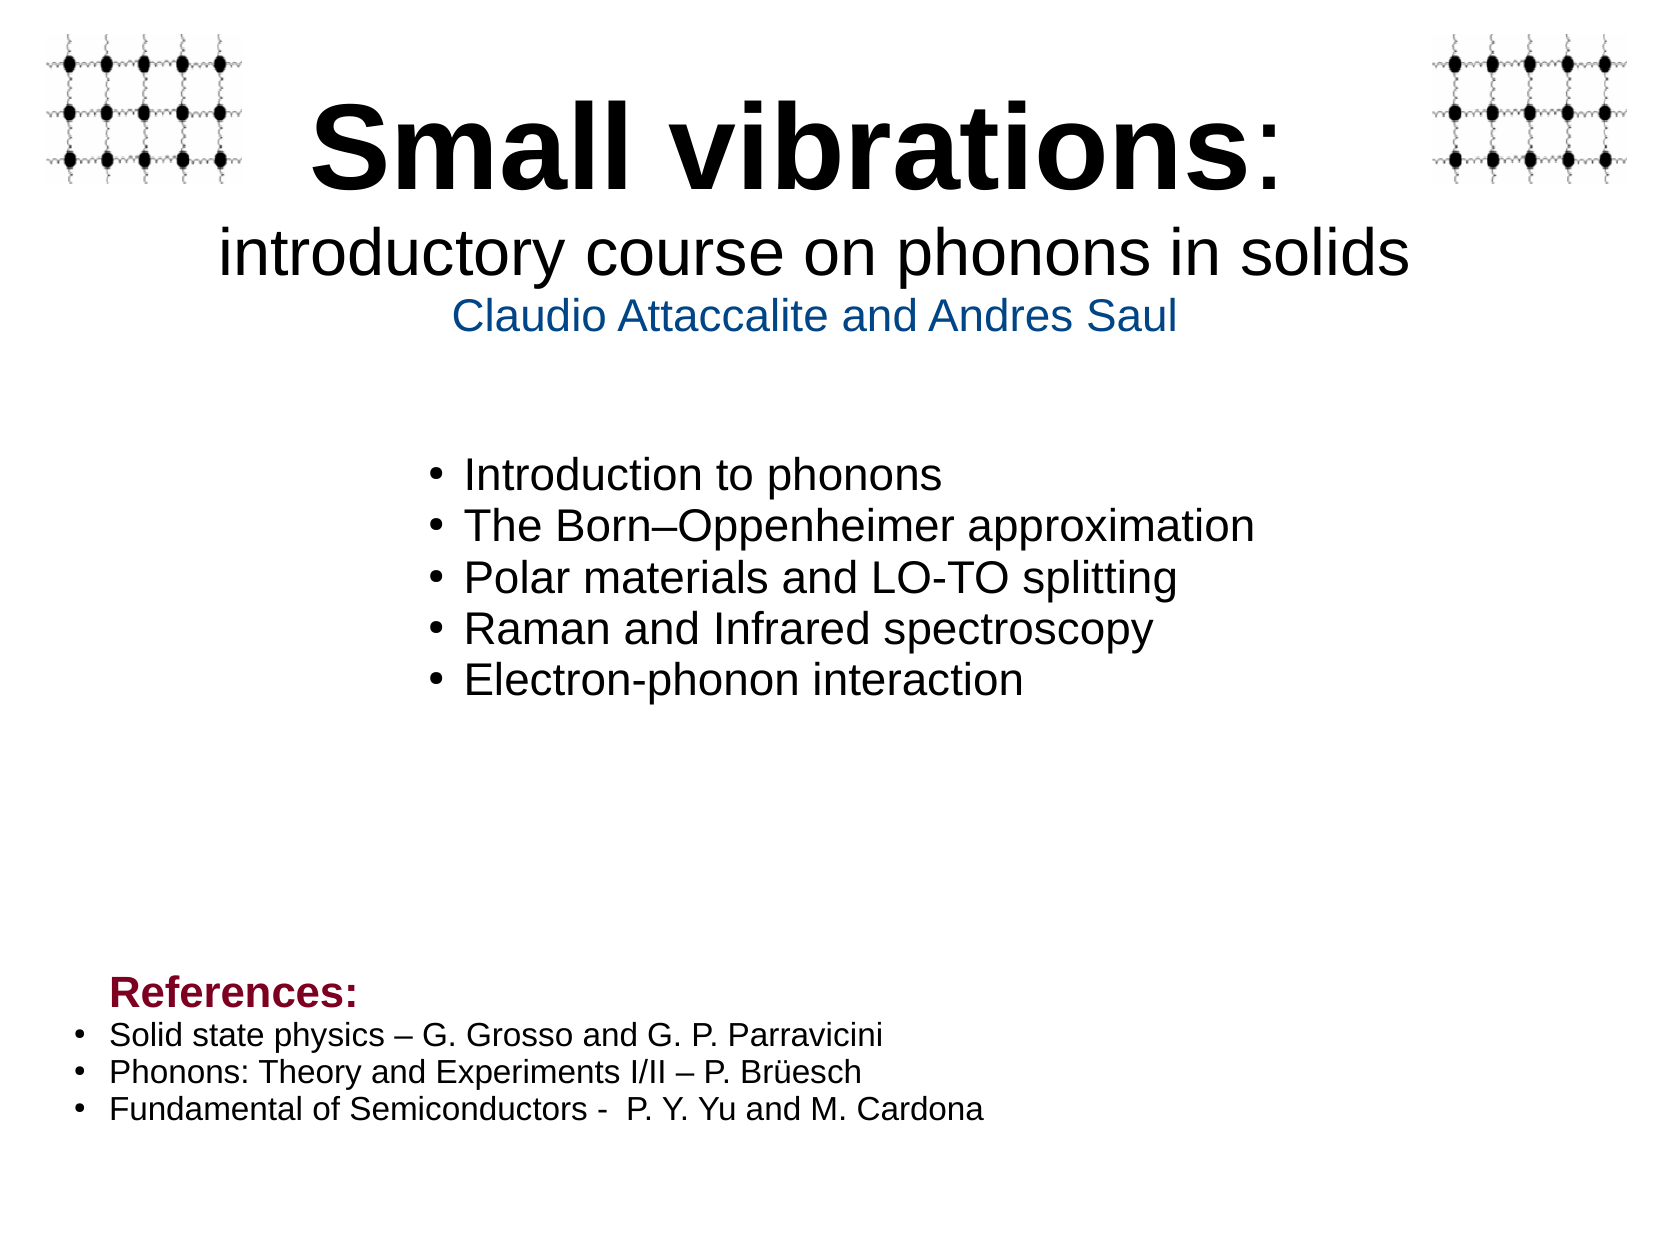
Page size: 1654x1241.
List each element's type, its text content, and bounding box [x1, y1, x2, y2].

picture [11, 12, 245, 189]
text_box Introduction to phonons The Born–Oppenheimer approximation Polar materials and LO-TO splitting Raman and Infrared spectroscopy Electron-phonon interaction [413, 441, 1382, 804]
title Small vibrations: introductory course on phonons in solids Claudio Attaccalite and Andres Saul [70, 34, 1559, 386]
text_box References: Solid state physics – G. Grosso and G. P. Parravicini Phonons: Theory and Experiments I/II – P. Brüesch Fundamental of Semiconductors - P. Y. Yu and M. Cardona [59, 960, 1583, 1214]
picture [1397, 12, 1630, 189]
